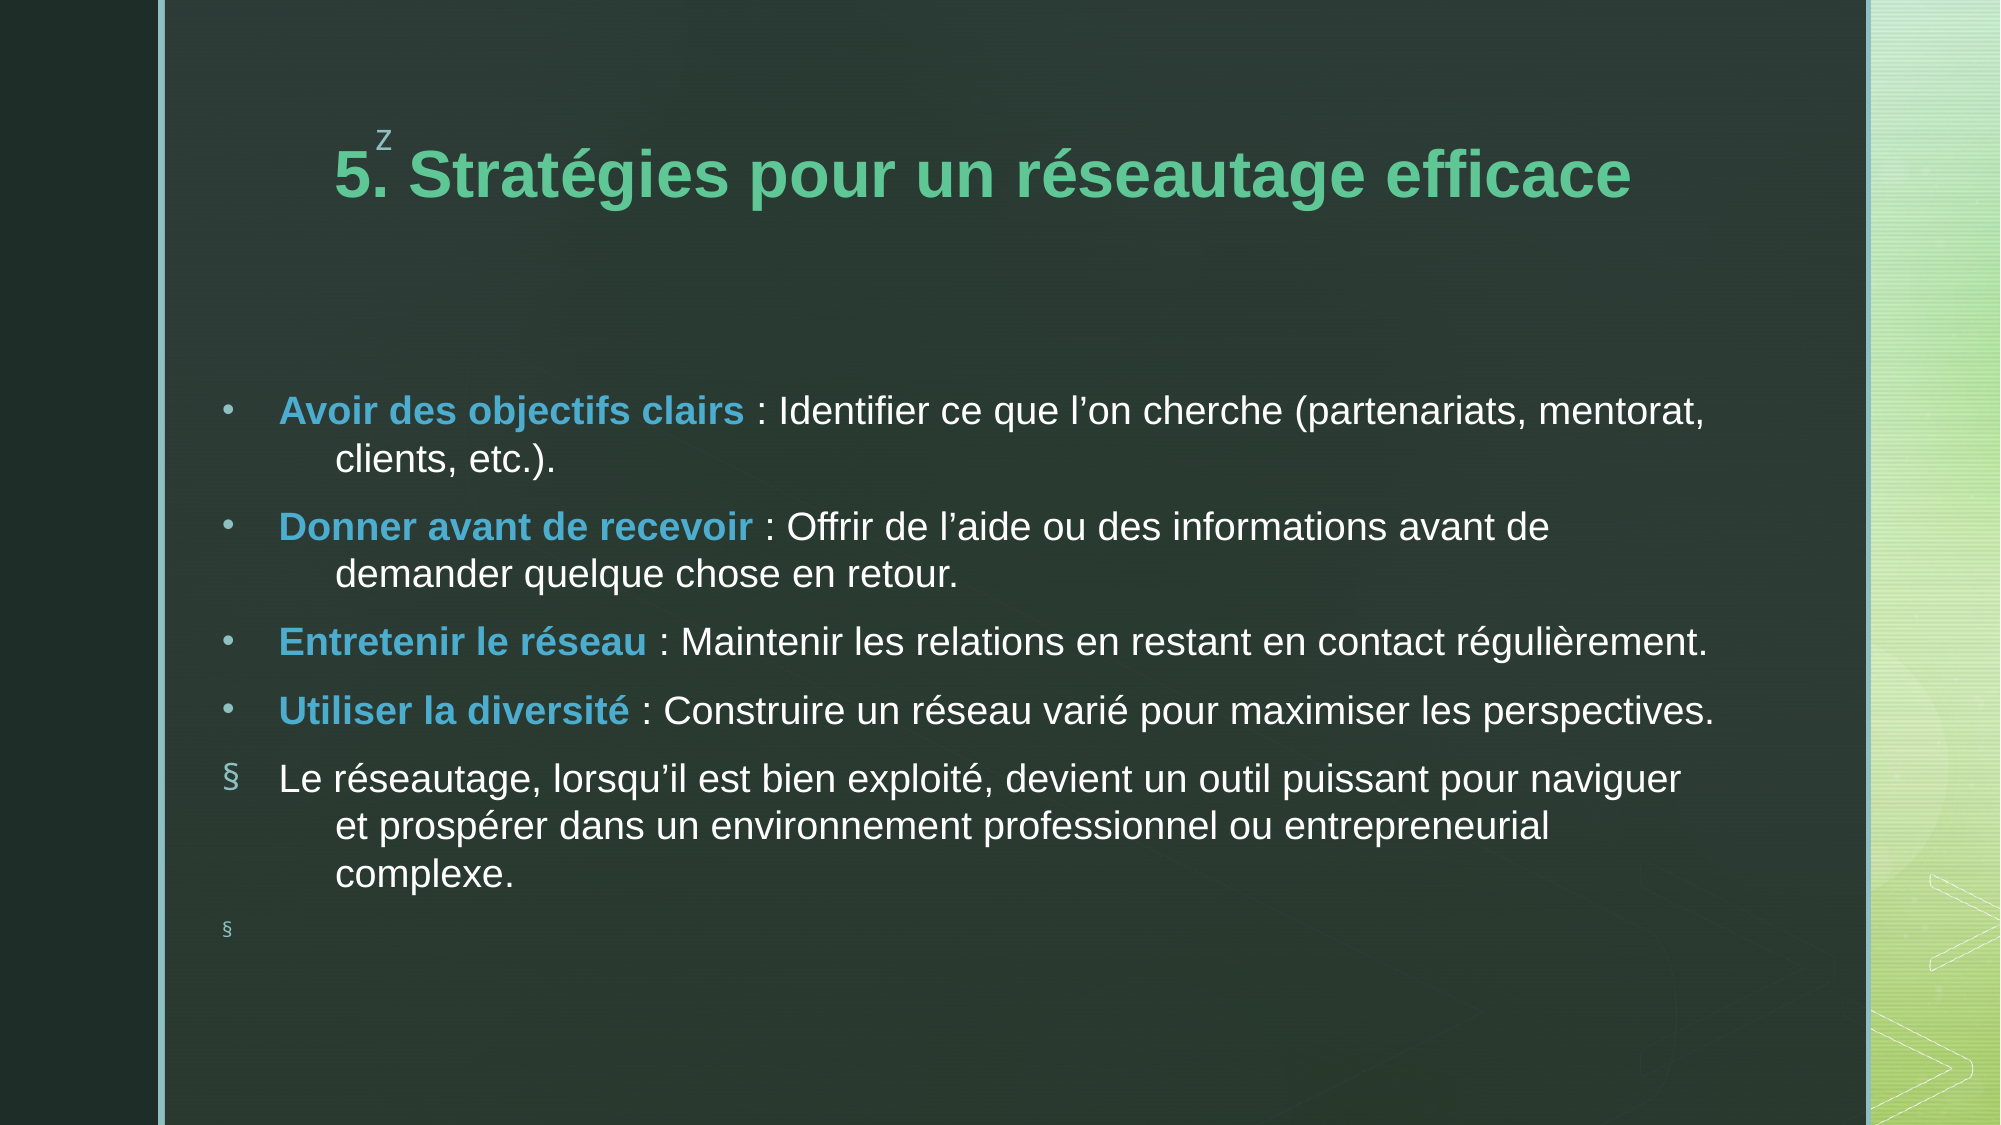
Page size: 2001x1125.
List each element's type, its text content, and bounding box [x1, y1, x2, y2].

title 5. Stratégies pour un réseautage efficace [234, 132, 1734, 310]
list Avoir des objectifs clairs : Identifier ce que l’on cherche (partenariats, mentorat, clients, etc.). Donner avant de recevoir : Offrir de l’aide ou des informations avant de demander quelque chose en retour. Entretenir le réseau : Maintenir les relations en restant en contact régulièrement. Utiliser la diversité : Construire un réseau varié pour maximiser les perspectives. Le réseautage, lorsqu’il est bien exploité, devient un outil puissant pour naviguer et prospérer dans un environnement professionnel ou entrepreneurial complexe. [207, 336, 1734, 993]
